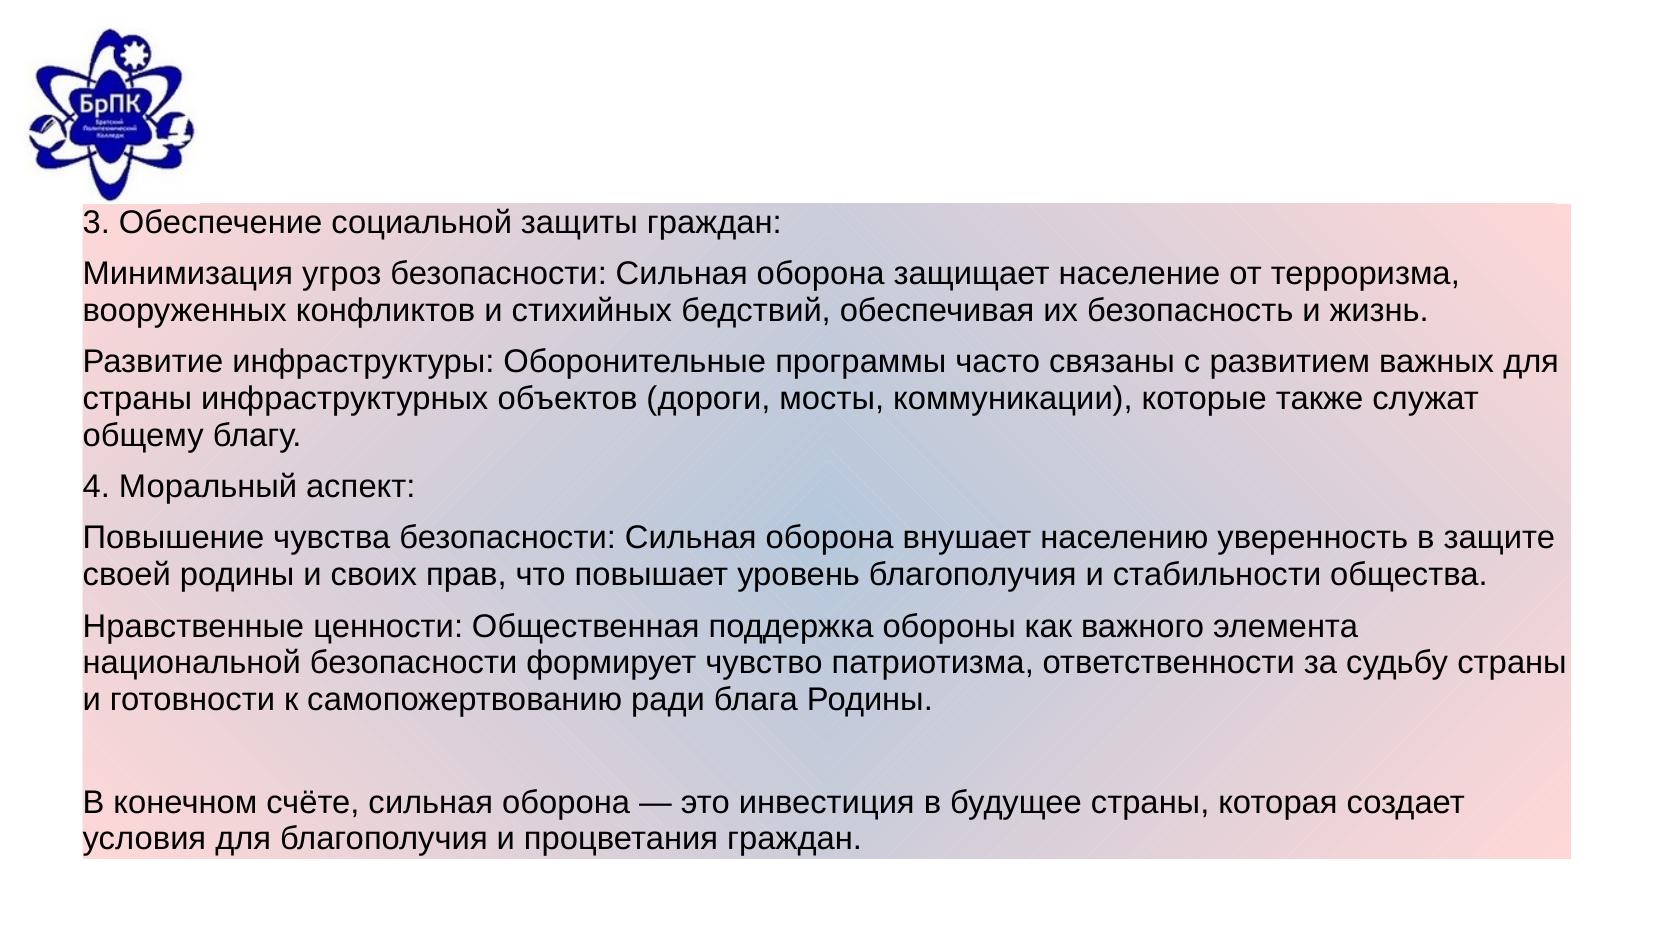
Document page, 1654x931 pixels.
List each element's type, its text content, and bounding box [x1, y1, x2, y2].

list 3. Обеспечение социальной защиты граждан: Минимизация угроз безопасности: Сильная оборона защищает население от терроризма, вооруженных конфликтов и стихийных бедствий, обеспечивая их безопасность и жизнь. Развитие инфраструктуры: Оборонительные программы часто связаны с развитием важных для страны инфраструктурных объектов (дороги, мосты, коммуникации), которые также служат общему благу. 4. Моральный аспект: Повышение чувства безопасности: Сильная оборона внушает населению уверенность в защите своей родины и своих прав, что повышает уровень благополучия и стабильности общества. Нравственные ценности: Общественная поддержка обороны как важного элемента национальной безопасности формирует чувство патриотизма, ответственности за судьбу страны и готовности к самопожертвованию ради блага Родины. В конечном счёте, сильная оборона — это инвестиция в будущее страны, которая создает условия для благополучия и процветания граждан. [82, 203, 1571, 859]
picture [23, 26, 200, 204]
